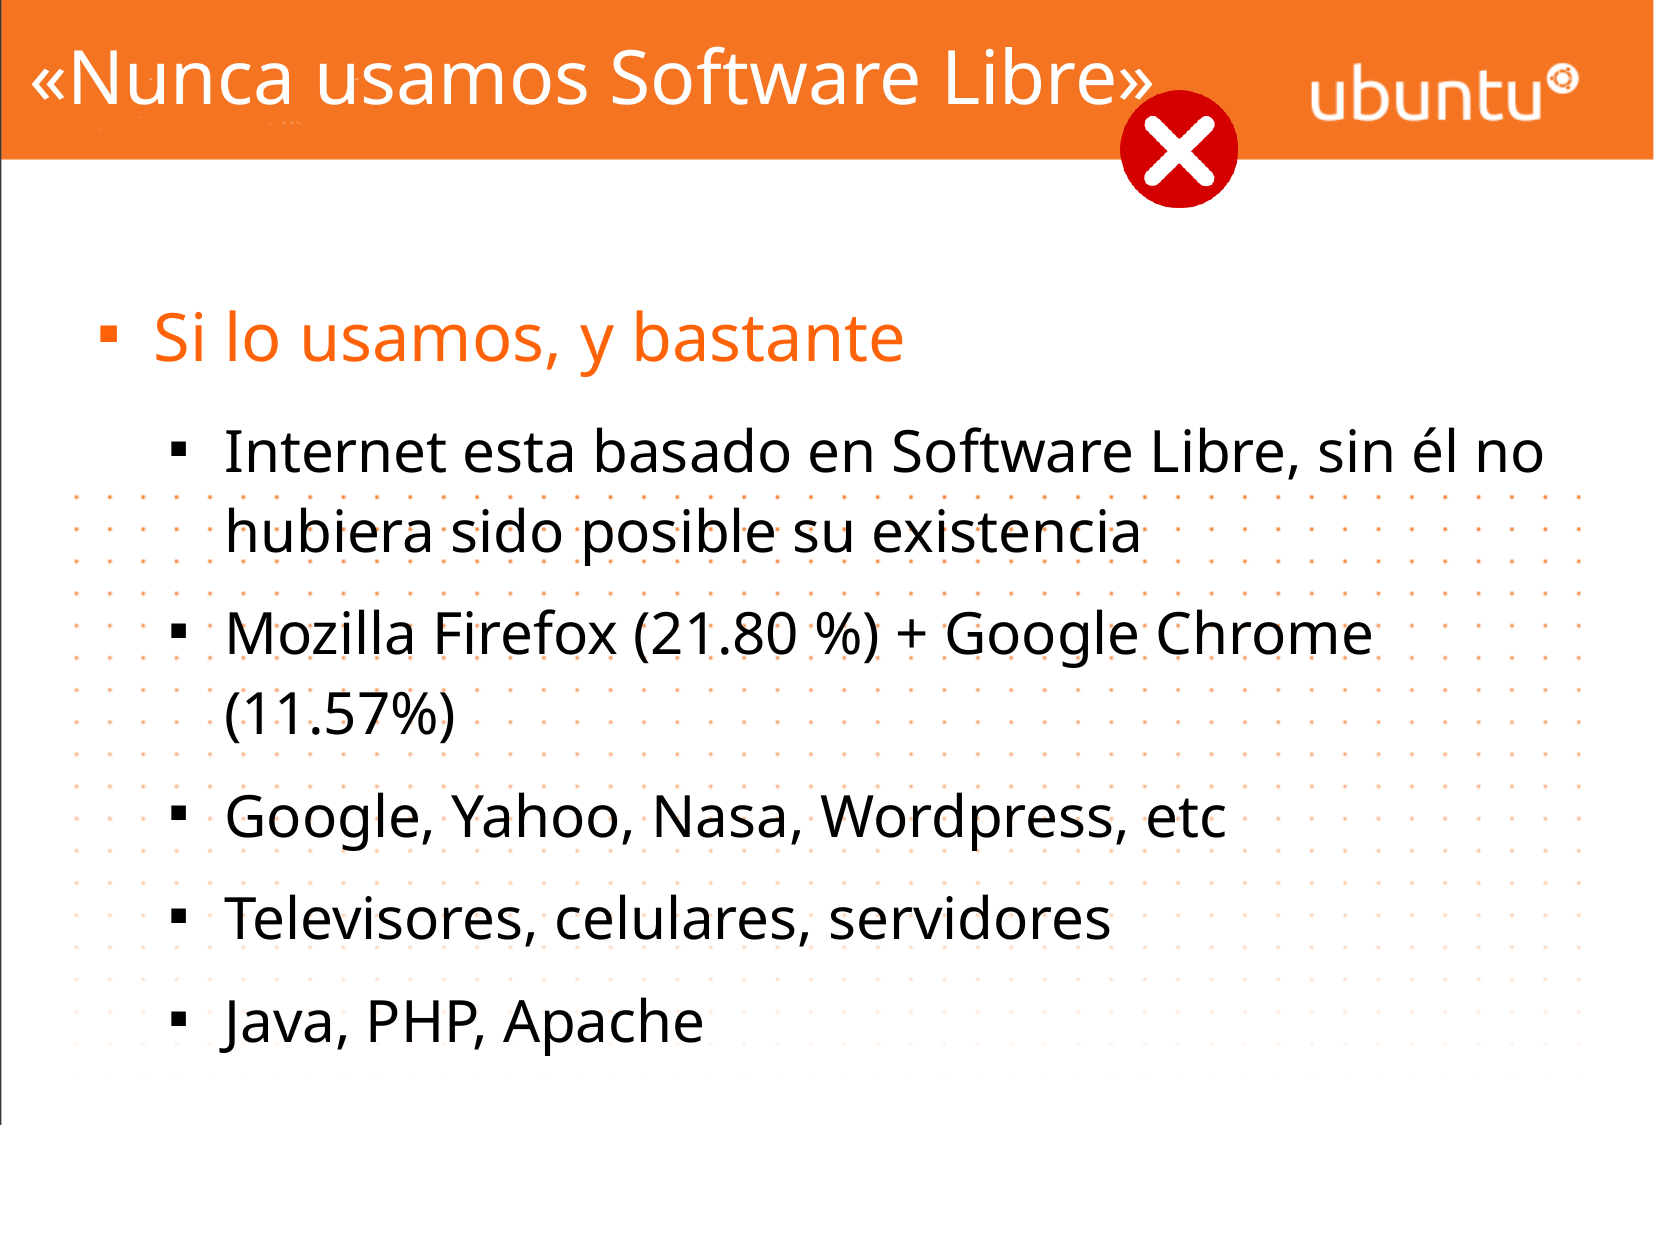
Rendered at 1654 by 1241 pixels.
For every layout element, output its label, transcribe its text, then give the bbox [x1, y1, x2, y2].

list Si lo usamos, y bastante Internet esta basado en Software Libre, sin él no hubiera sido posible su existencia Mozilla Firefox (21.80 %) + Google Chrome (11.57%) Google, Yahoo, Nasa, Wordpress, etc Televisores, celulares, servidores Java, PHP, Apache [82, 290, 1571, 1109]
title «Nunca usamos Software Libre» [29, 11, 1258, 140]
picture [0, 0, 1654, 1125]
